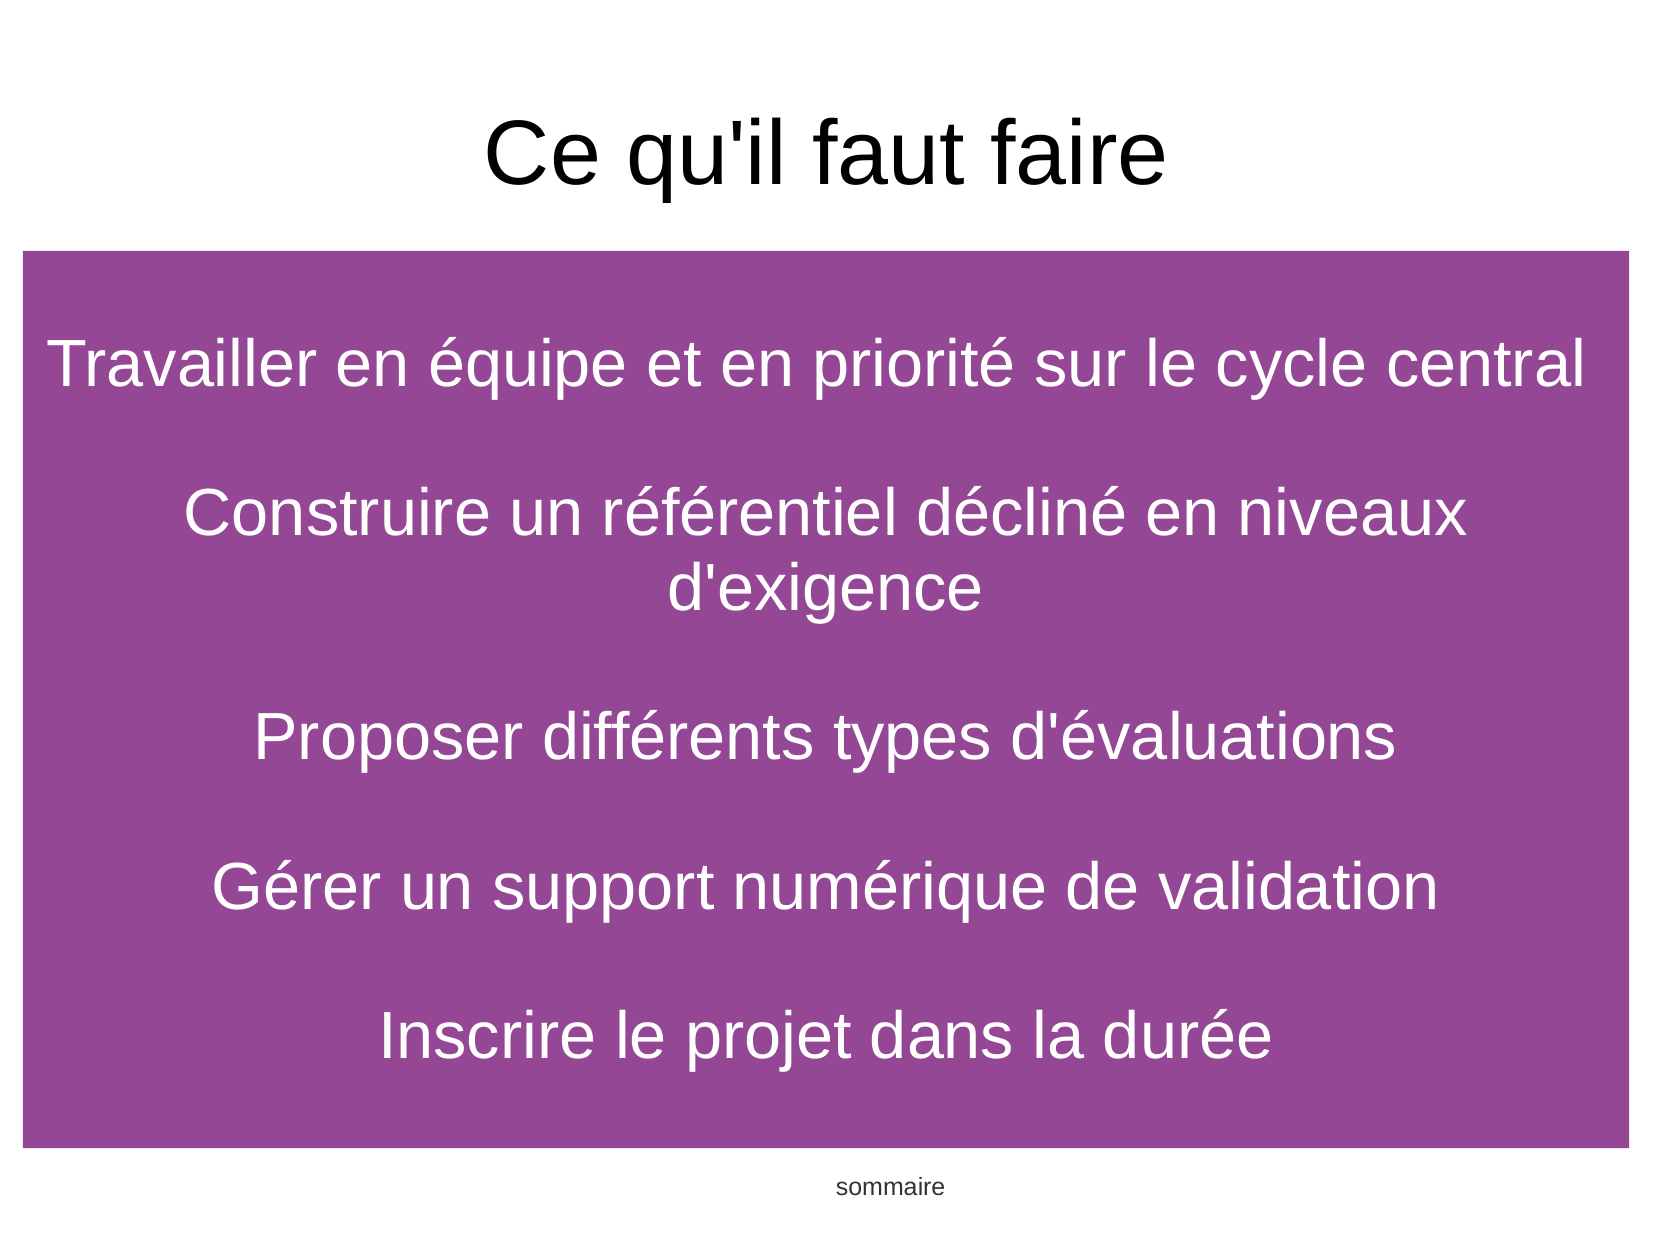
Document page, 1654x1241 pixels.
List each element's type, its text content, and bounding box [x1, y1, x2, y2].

title Ce qu'il faut faire [82, 56, 1571, 250]
text_box sommaire [739, 1165, 1042, 1209]
subtitle Travailler en équipe et en priorité sur le cycle central Construire un référentiel décliné en niveaux d'exigence Proposer différents types d'évaluations Gérer un support numérique de validation Inscrire le projet dans la durée [22, 250, 1630, 1149]
